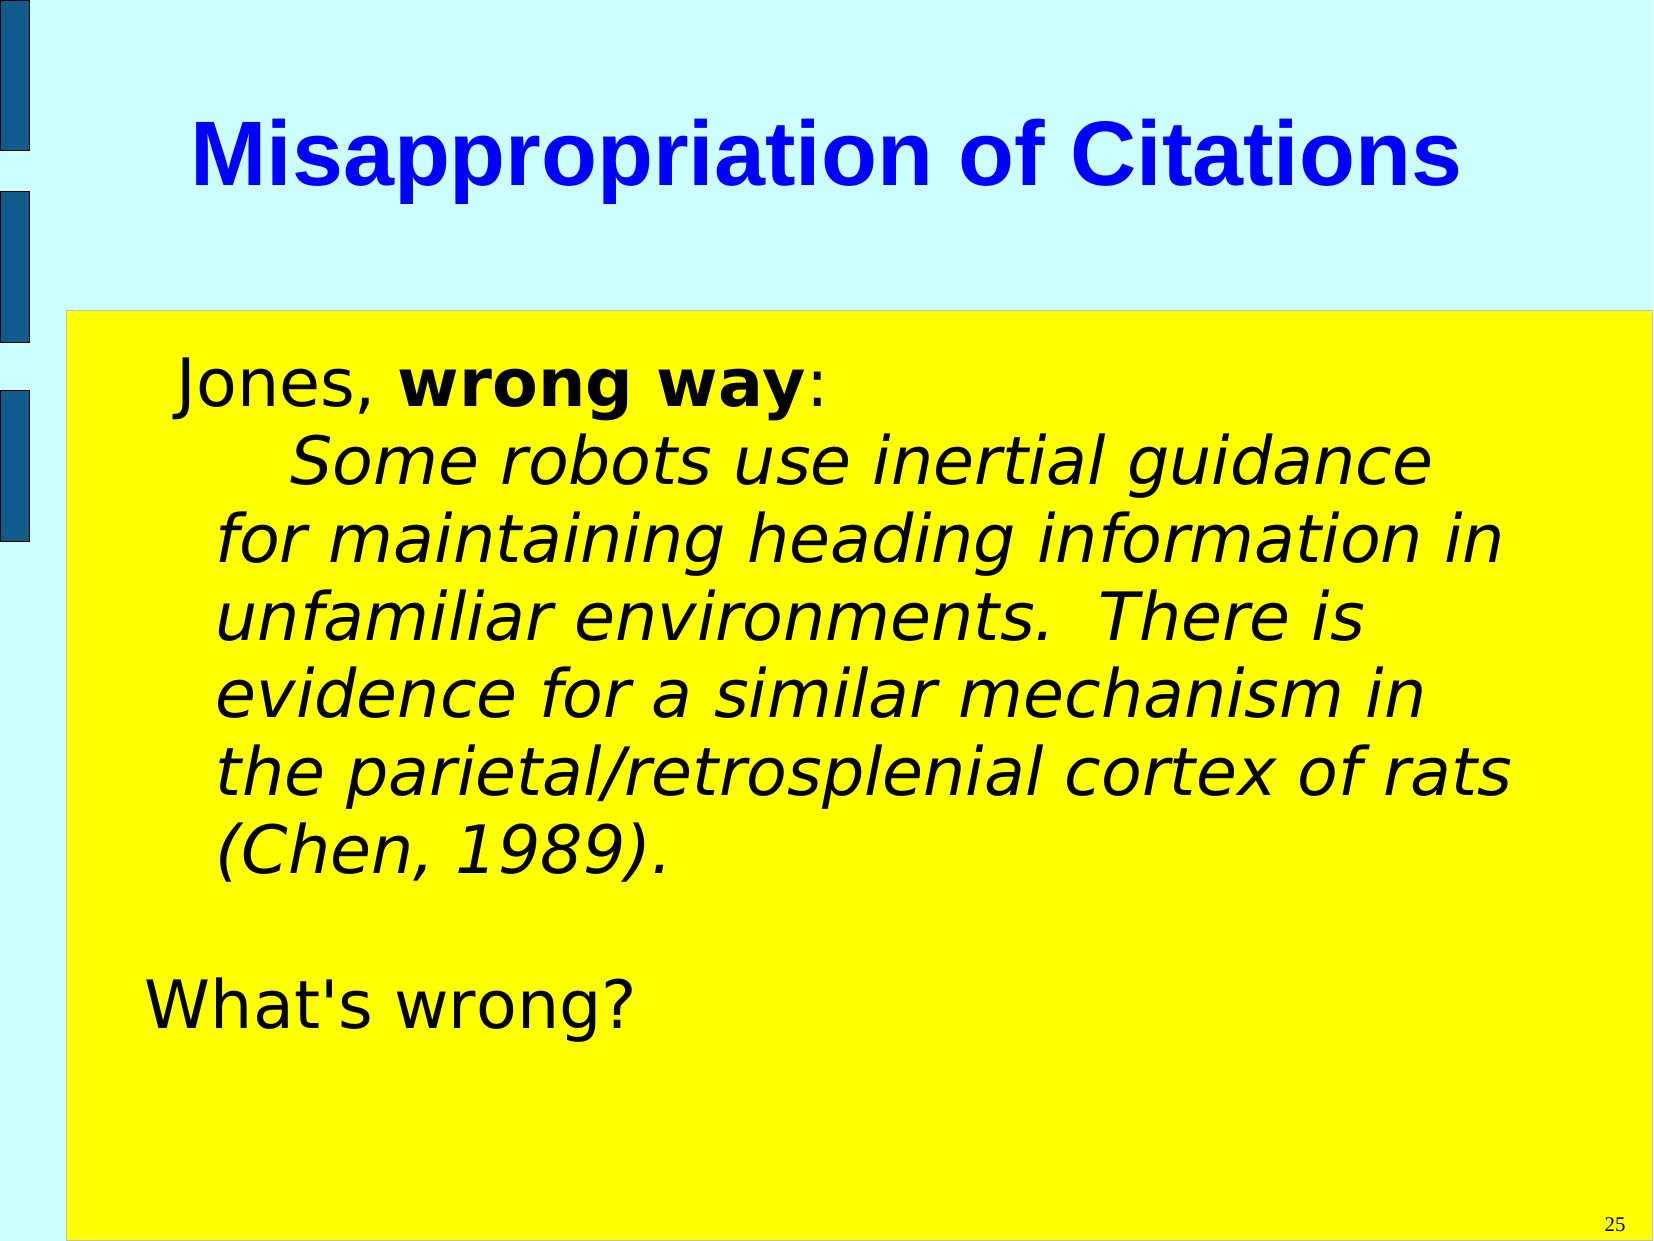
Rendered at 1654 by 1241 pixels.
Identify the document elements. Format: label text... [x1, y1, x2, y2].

title Misappropriation of Citations [121, 49, 1534, 258]
list Jones, wrong way: Some robots use inertial guidance for maintaining heading information in unfamiliar environments. There is evidence for a similar mechanism in the parietal/retrosplenial cortex of rats (Chen, 1989). What's wrong? [144, 344, 1534, 1127]
